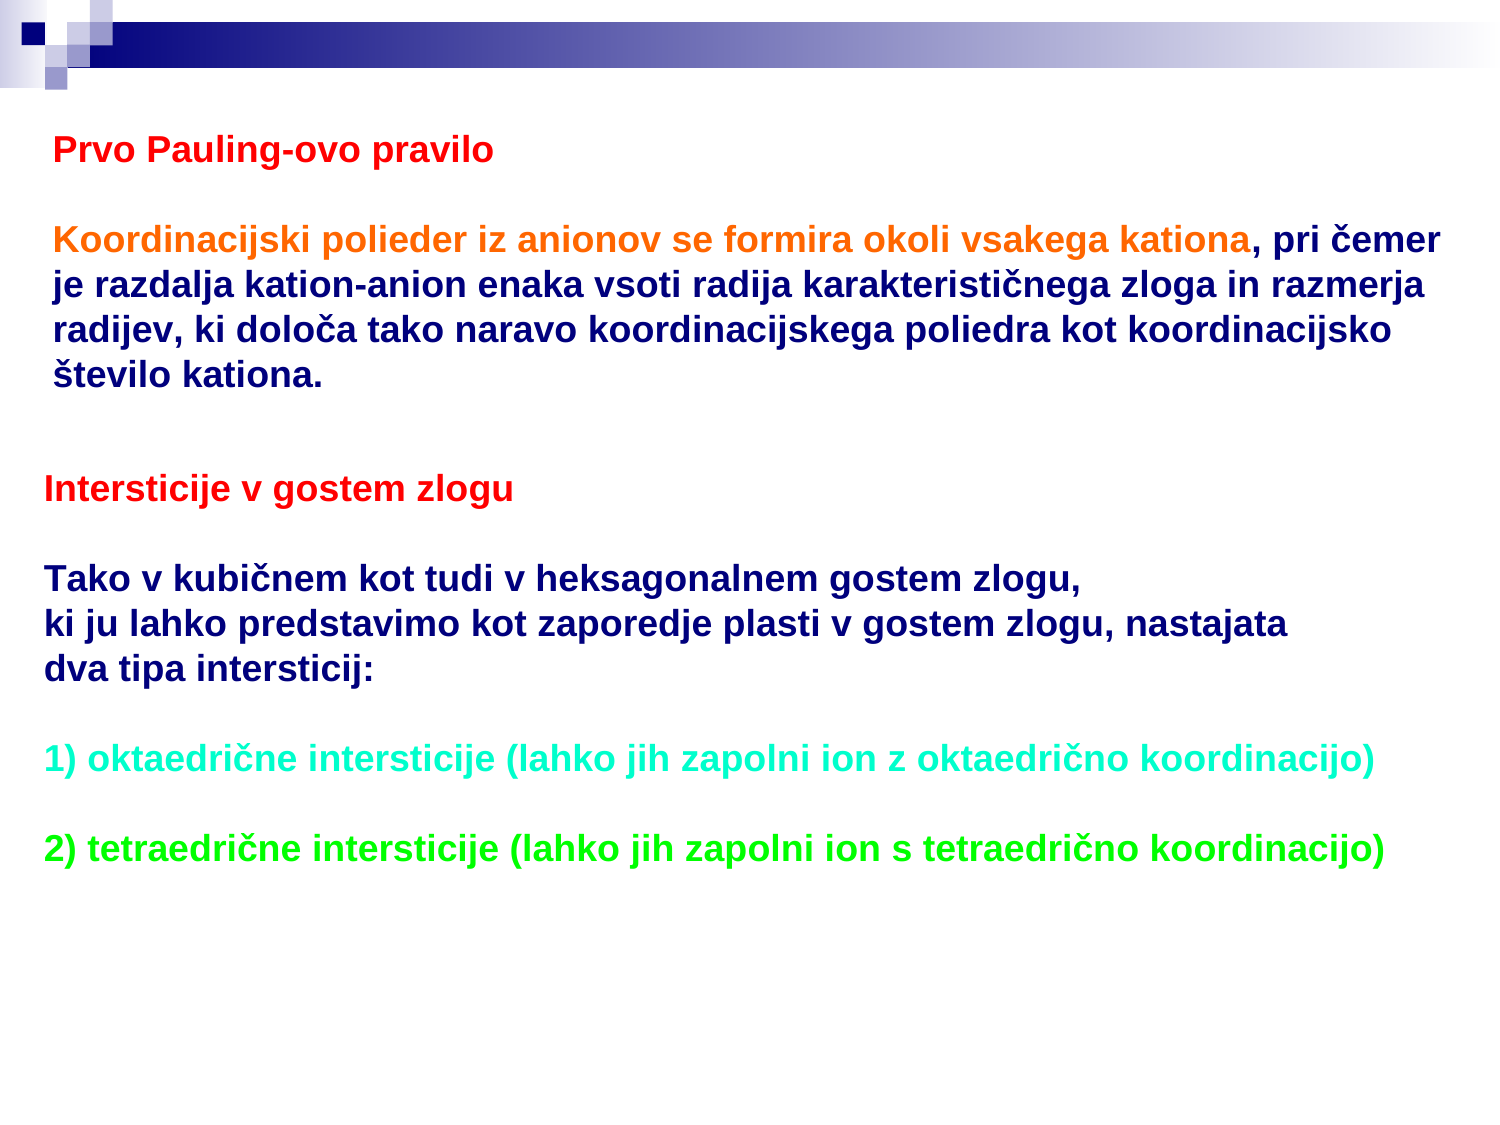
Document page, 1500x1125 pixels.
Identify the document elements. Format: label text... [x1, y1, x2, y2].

text_box Prvo Pauling-ovo pravilo Koordinacijski polieder iz anionov se formira okoli vsakega kationa, pri čemer je razdalja kation-anion enaka vsoti radija karakterističnega zloga in razmerja radijev, ki določa tako naravo koordinacijskega poliedra kot koordinacijsko število kationa. [37, 116, 1467, 403]
text_box Intersticije v gostem zlogu Tako v kubičnem kot tudi v heksagonalnem gostem zlogu, ki ju lahko predstavimo kot zaporedje plasti v gostem zlogu, nastajata dva tipa intersticij: 1) oktaedrične intersticije (lahko jih zapolni ion z oktaedrično koordinacijo) 2) tetraedrične intersticije (lahko jih zapolni ion s tetraedrično koordinacijo) [28, 456, 1402, 877]
